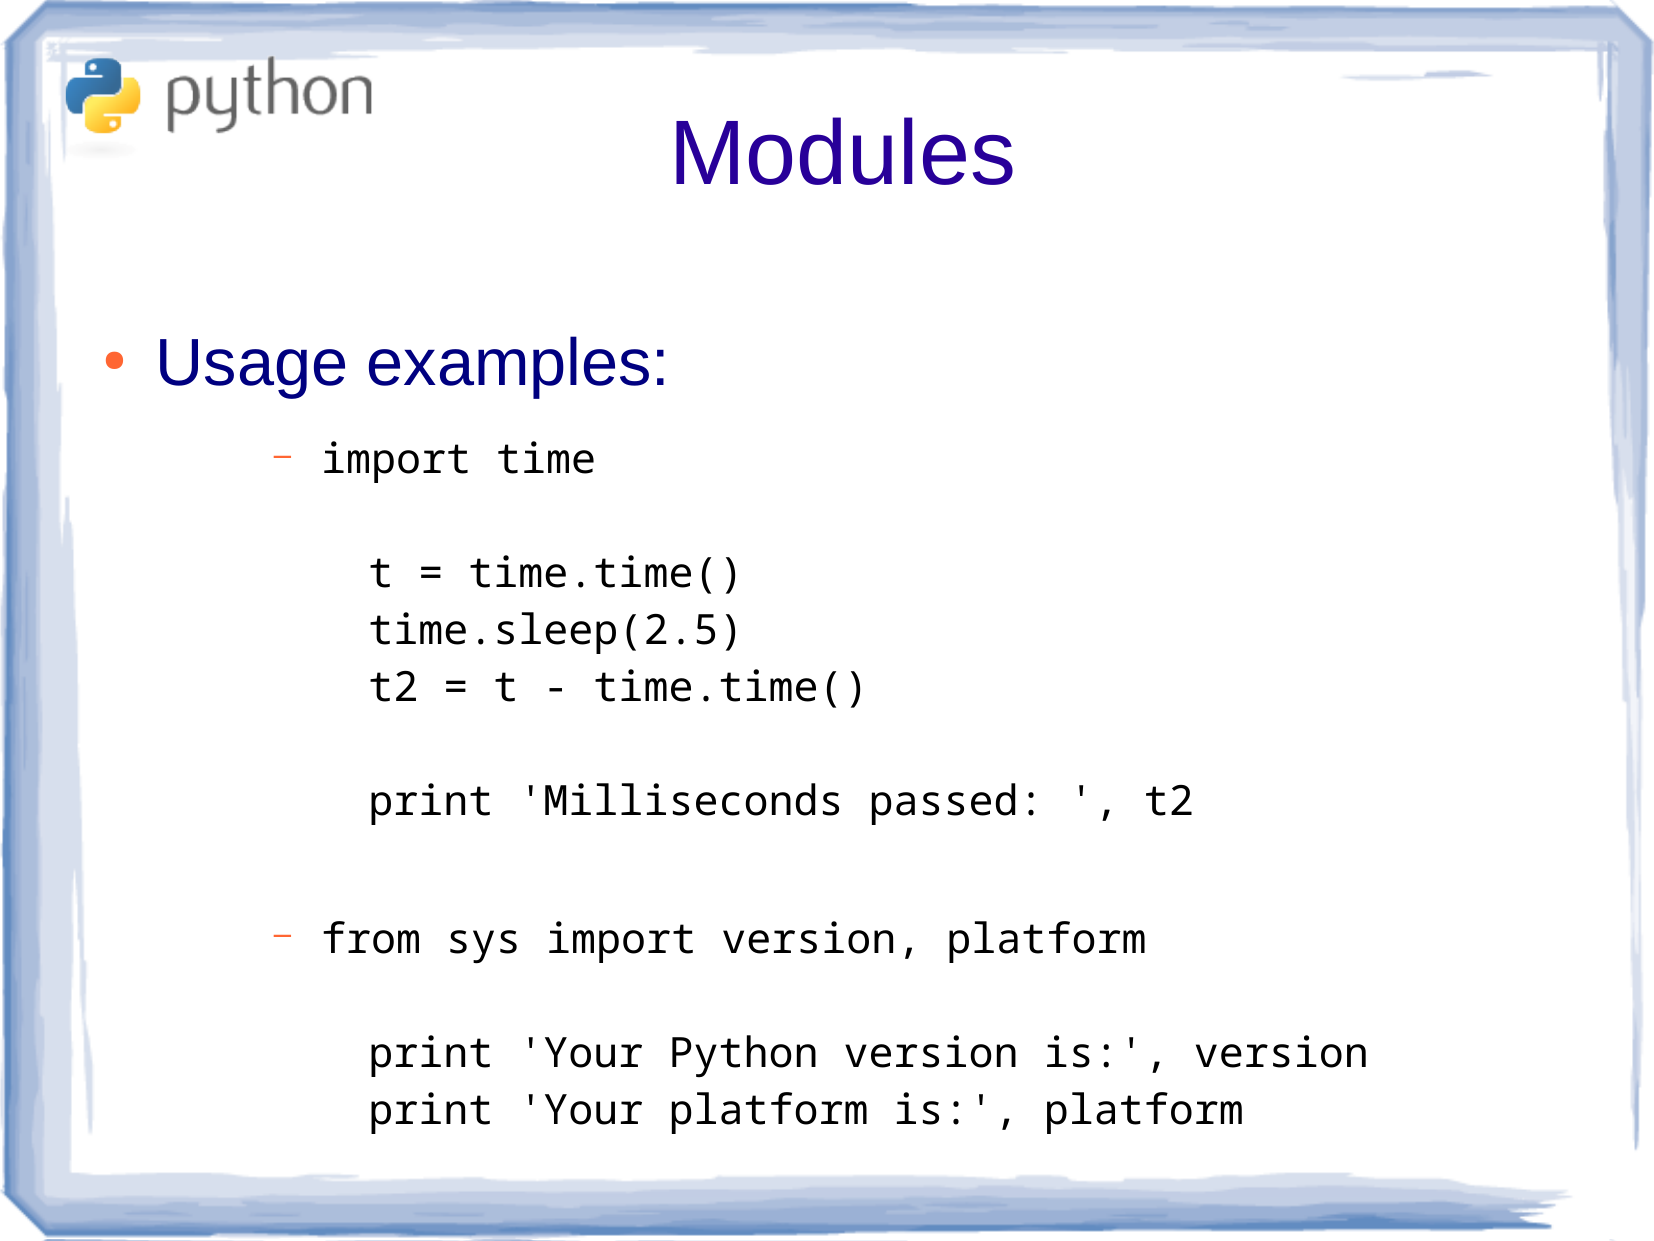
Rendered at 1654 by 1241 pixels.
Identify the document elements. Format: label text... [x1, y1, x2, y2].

title Modules [82, 49, 1571, 257]
list Usage examples: import time t = time.time() time.sleep(2.5) t2 = t - time.time() print 'Milliseconds passed: ', t2 from sys import version, platform print 'Your Python version is:', version print 'Your platform is:', platform [84, 324, 1576, 1189]
picture [0, 0, 1654, 1241]
